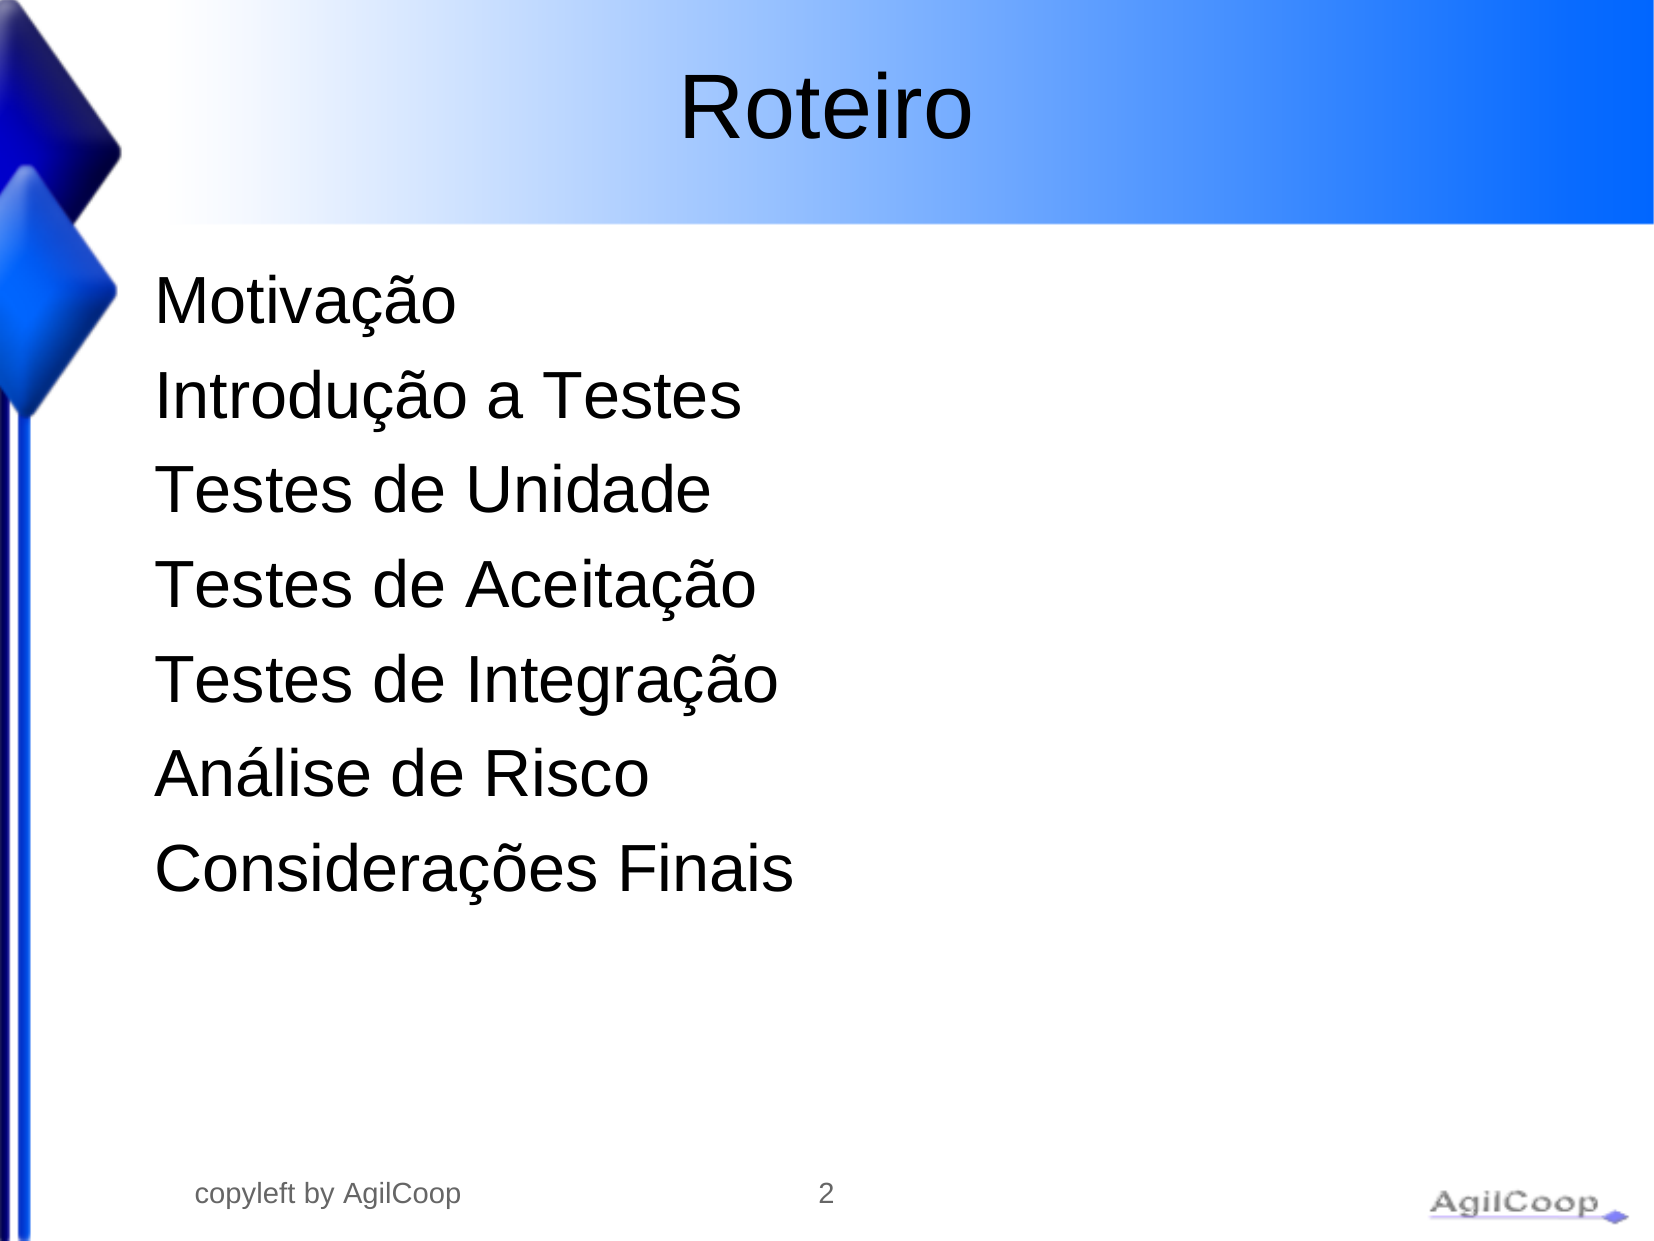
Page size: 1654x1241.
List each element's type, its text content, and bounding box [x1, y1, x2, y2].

list Motivação Introdução a Testes Testes de Unidade Testes de Aceitação Testes de Integração Análise de Risco Considerações Finais [118, 271, 1607, 937]
picture [0, 0, 1654, 1241]
title Roteiro [82, 60, 1571, 163]
